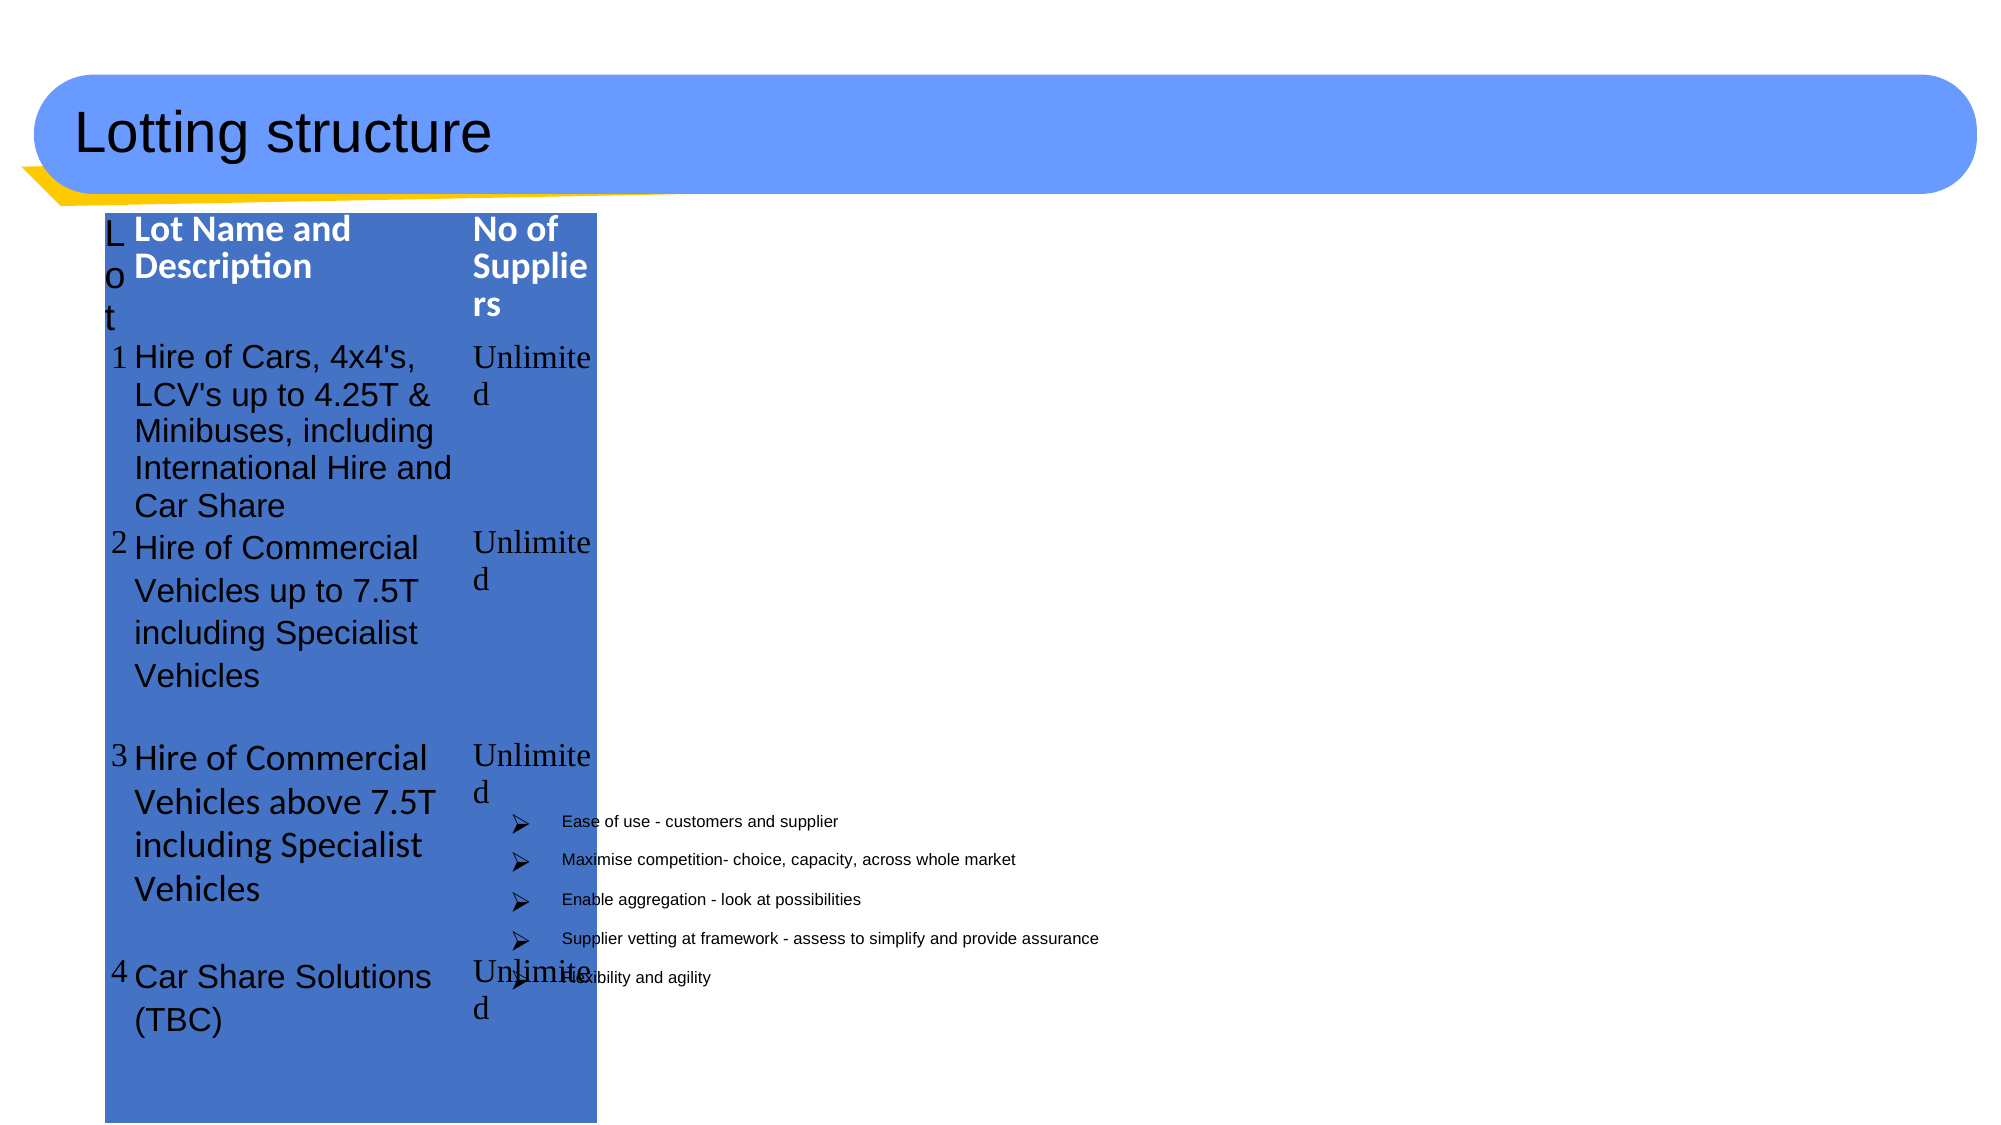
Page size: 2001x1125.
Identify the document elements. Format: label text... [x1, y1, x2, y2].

table_cell Hire of Commercial Vehicles up to 7.5T including Specialist Vehicles [134, 524, 473, 737]
table_header No of Suppliers [473, 213, 597, 339]
title Lotting structure [74, 94, 1647, 182]
table_header Lot [105, 213, 134, 339]
table_cell 3 [105, 737, 134, 953]
table_cell Unlimited [473, 339, 597, 524]
table_cell 1 [105, 339, 134, 524]
table_cell 4 [105, 953, 134, 1123]
table_cell Unlimited [473, 524, 597, 737]
table_cell Unlimited [473, 737, 597, 790]
table_cell Hire of Commercial Vehicles above 7.5T including Specialist Vehicles [134, 737, 473, 953]
table_cell Car Share Solutions (TBC) [134, 953, 442, 1123]
text_box Ease of use - customers and supplier Maximise competition- choice, capacity, across whole market Enable aggregation - look at possibilities Supplier vetting at framework - assess to simplify and provide assurance Flexibility and agility [442, 790, 2000, 1125]
table_cell Hire of Cars, 4x4's, LCV's up to 4.25T & Minibuses, including International Hire and Car Share [134, 339, 473, 524]
table_cell 2 [105, 524, 134, 737]
table_header Lot Name and Description [134, 213, 473, 339]
